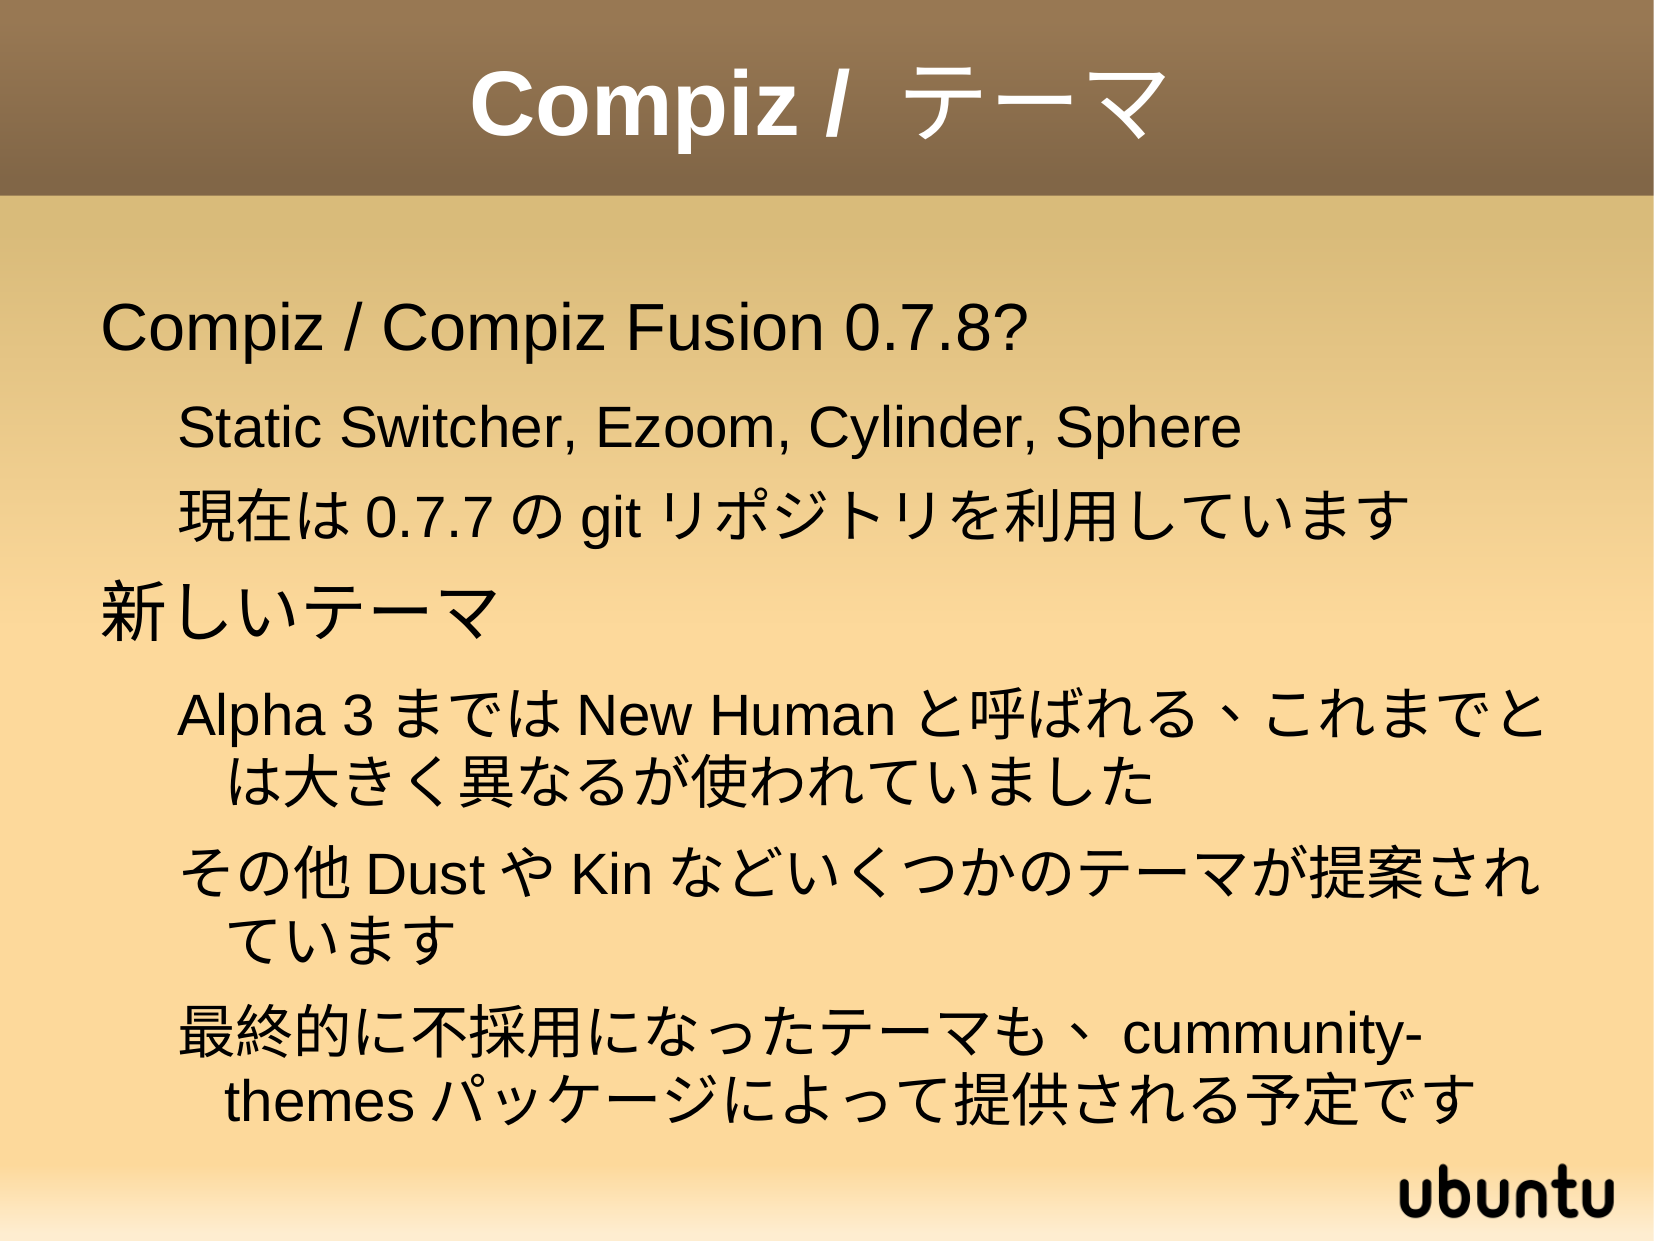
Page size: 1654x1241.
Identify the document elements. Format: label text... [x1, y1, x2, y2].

title Compiz / テーマ [76, 7, 1565, 200]
list Compiz / Compiz Fusion 0.7.8? Static Switcher, Ezoom, Cylinder, Sphere 現在は0.7.7のgitリポジトリを利用しています 新しいテーマ Alpha 3まではNew Humanと呼ばれる、これまでとは大きく異なるが使われていました その他DustやKinなどいくつかのテーマが提案されています 最終的に不採用になったテーマも、cummunity-themesパッケージによって提供される予定です [82, 290, 1571, 1193]
picture [0, 0, 1654, 1241]
